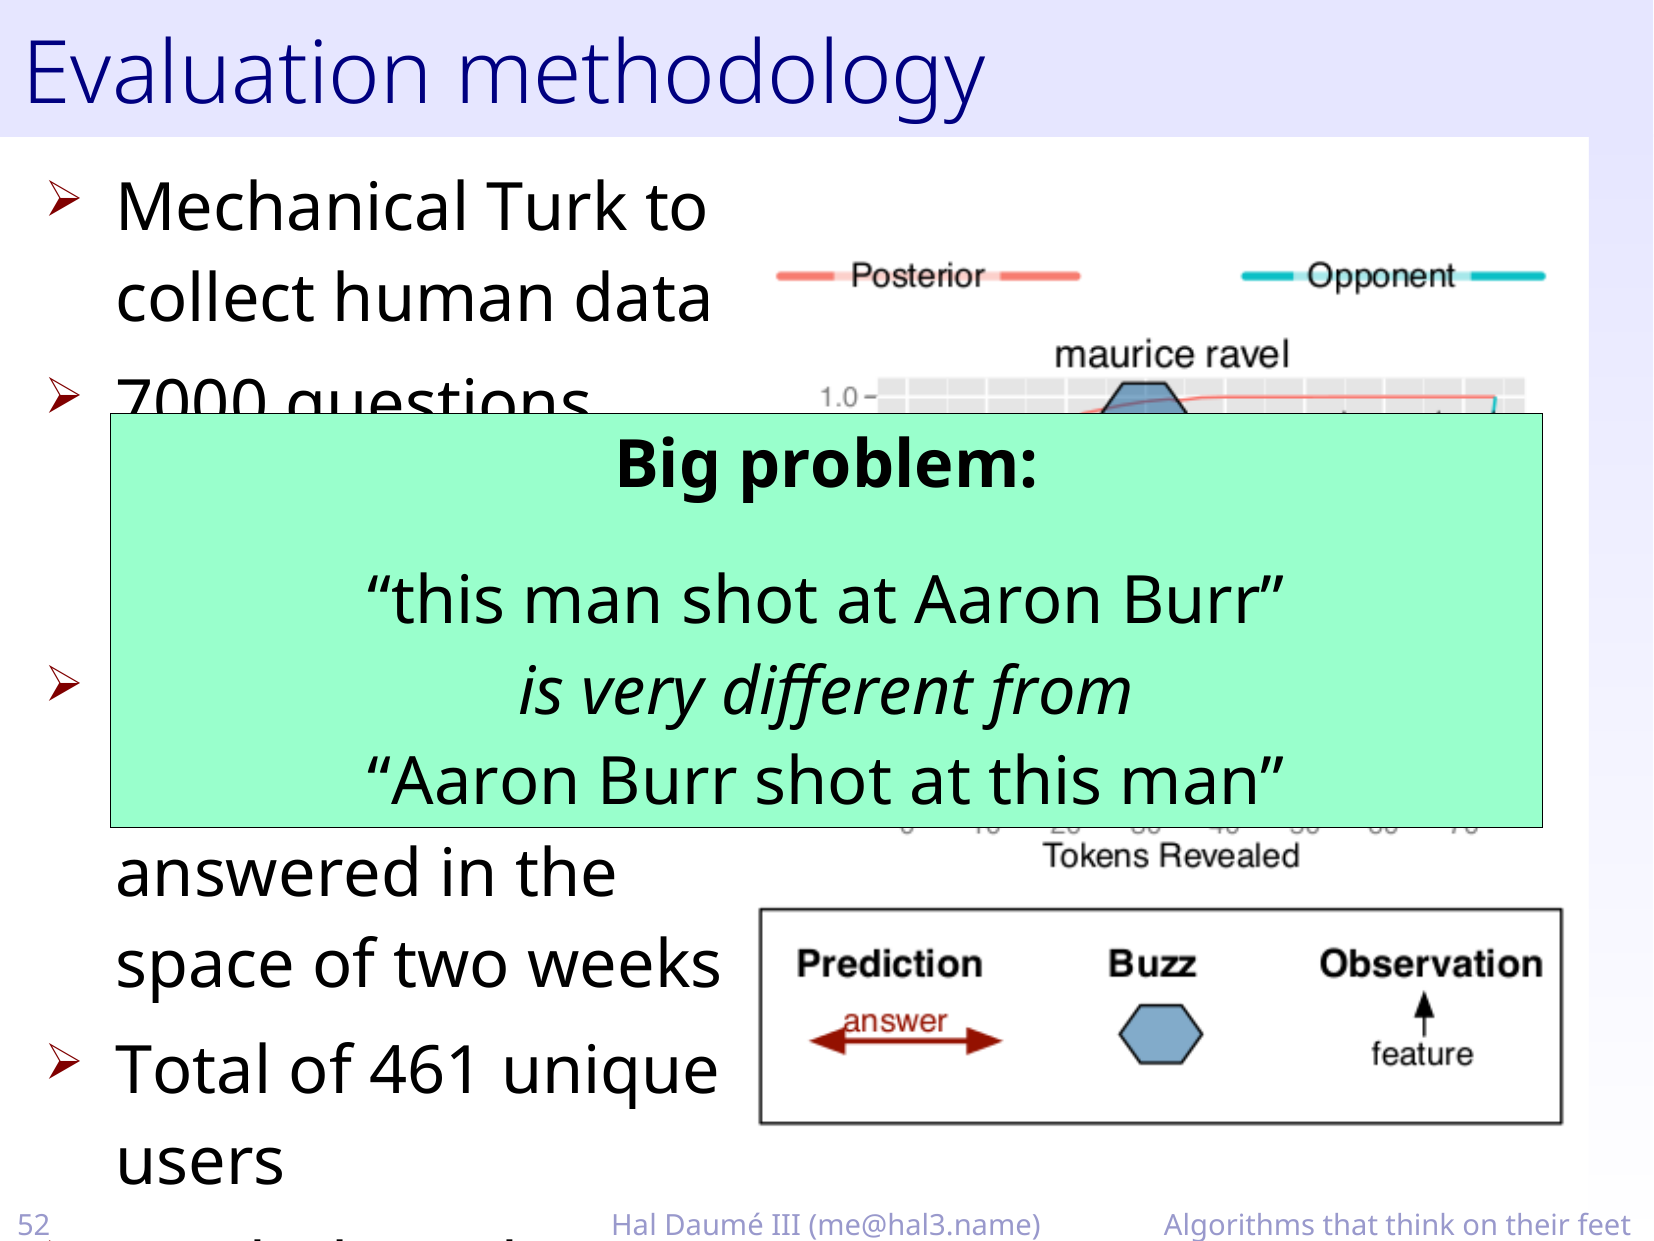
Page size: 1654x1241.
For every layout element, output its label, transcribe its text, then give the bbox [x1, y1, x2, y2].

picture [753, 252, 1572, 1132]
text_box Big problem: “this man shot at Aaron Burr” is very different from “Aaron Burr shot at this man” [110, 413, 1543, 828]
list Mechanical Turk to collect human data 7000 questions were answered in the first day Over 43000 questions were answered in the space of two weeks Total of 461 unique users Leaderboard to encourage users [32, 159, 726, 1185]
title Evaluation methodology [22, 8, 1639, 131]
